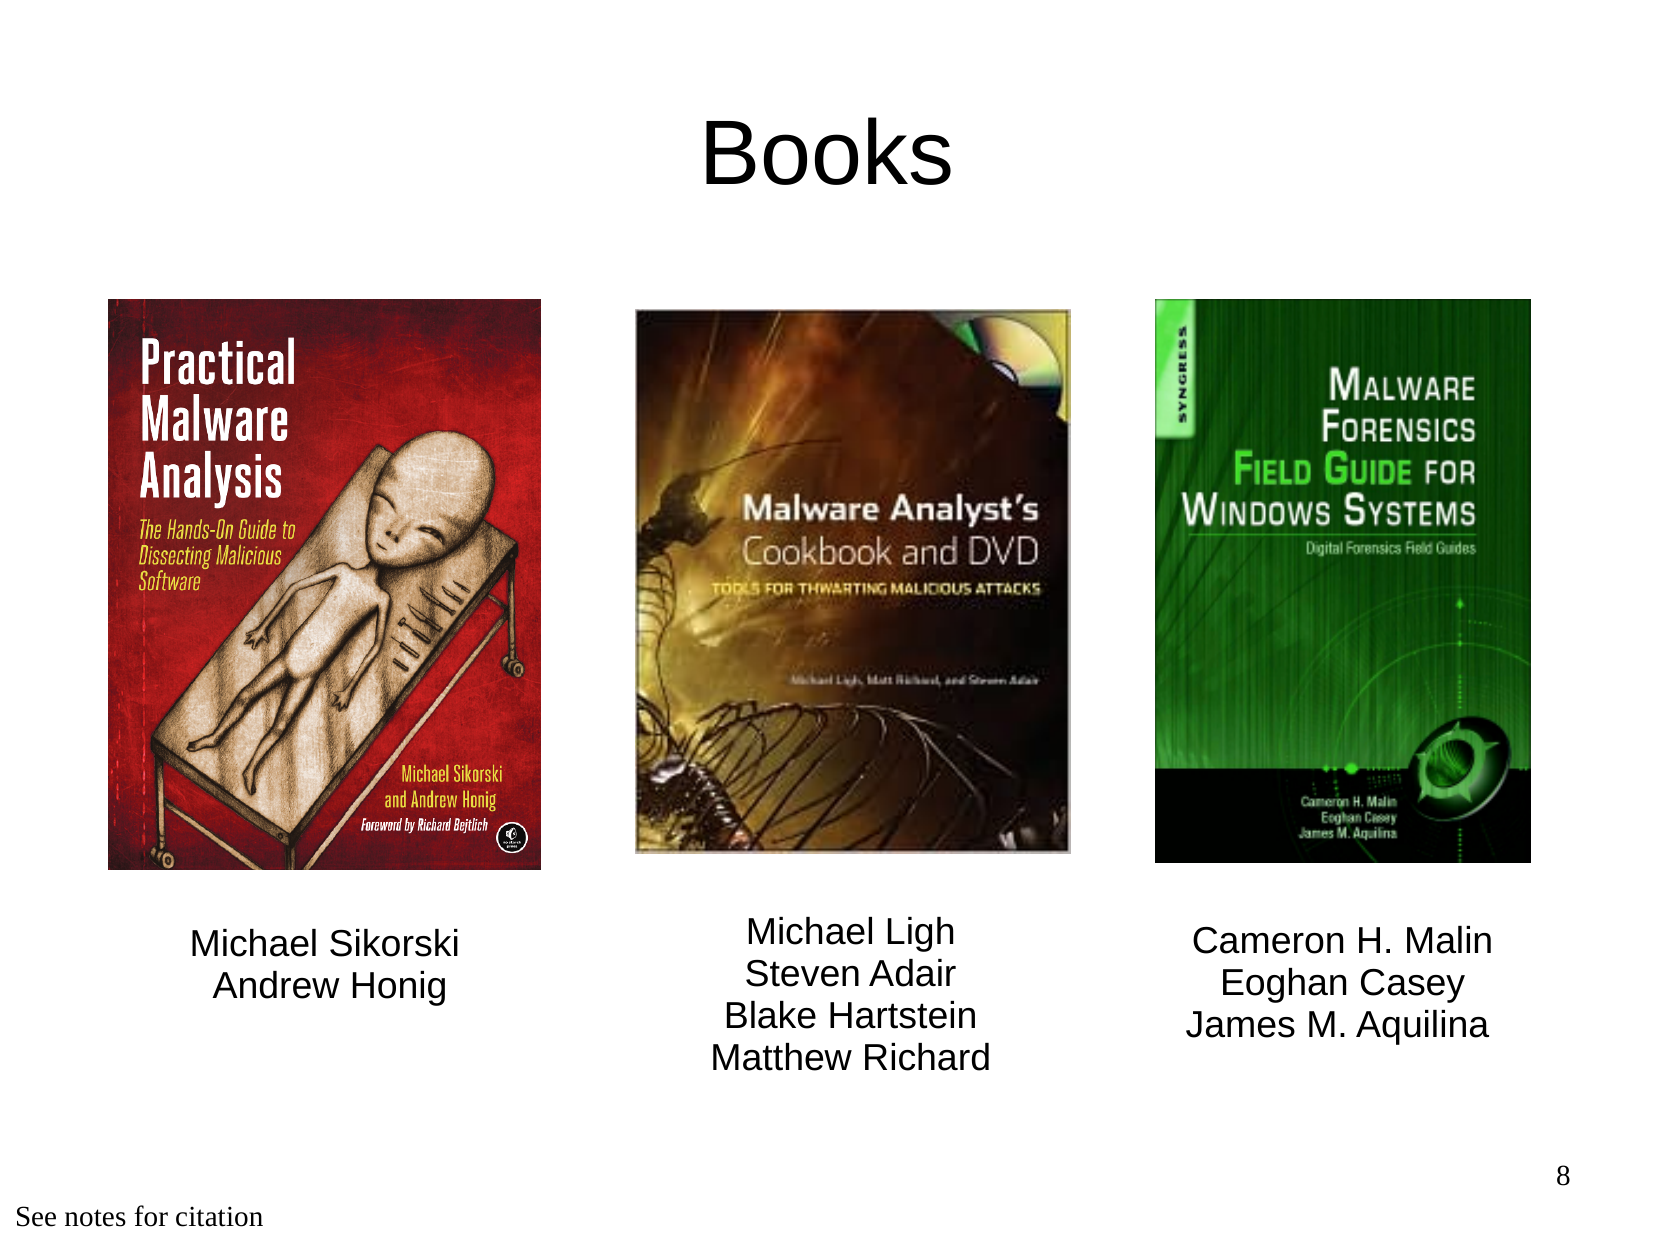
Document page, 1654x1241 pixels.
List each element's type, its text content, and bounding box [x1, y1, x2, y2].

picture [108, 299, 541, 871]
text_box Michael Sikorski Andrew Honig [135, 915, 526, 1014]
title Books [82, 49, 1571, 257]
text_box Michael Ligh Steven Adair Blake Hartstein Matthew Richard [648, 903, 1054, 1086]
text_box Cameron H. Malin Eoghan Casey James M. Aquilina [1155, 912, 1531, 1054]
picture [1155, 299, 1531, 863]
picture [635, 309, 1071, 854]
